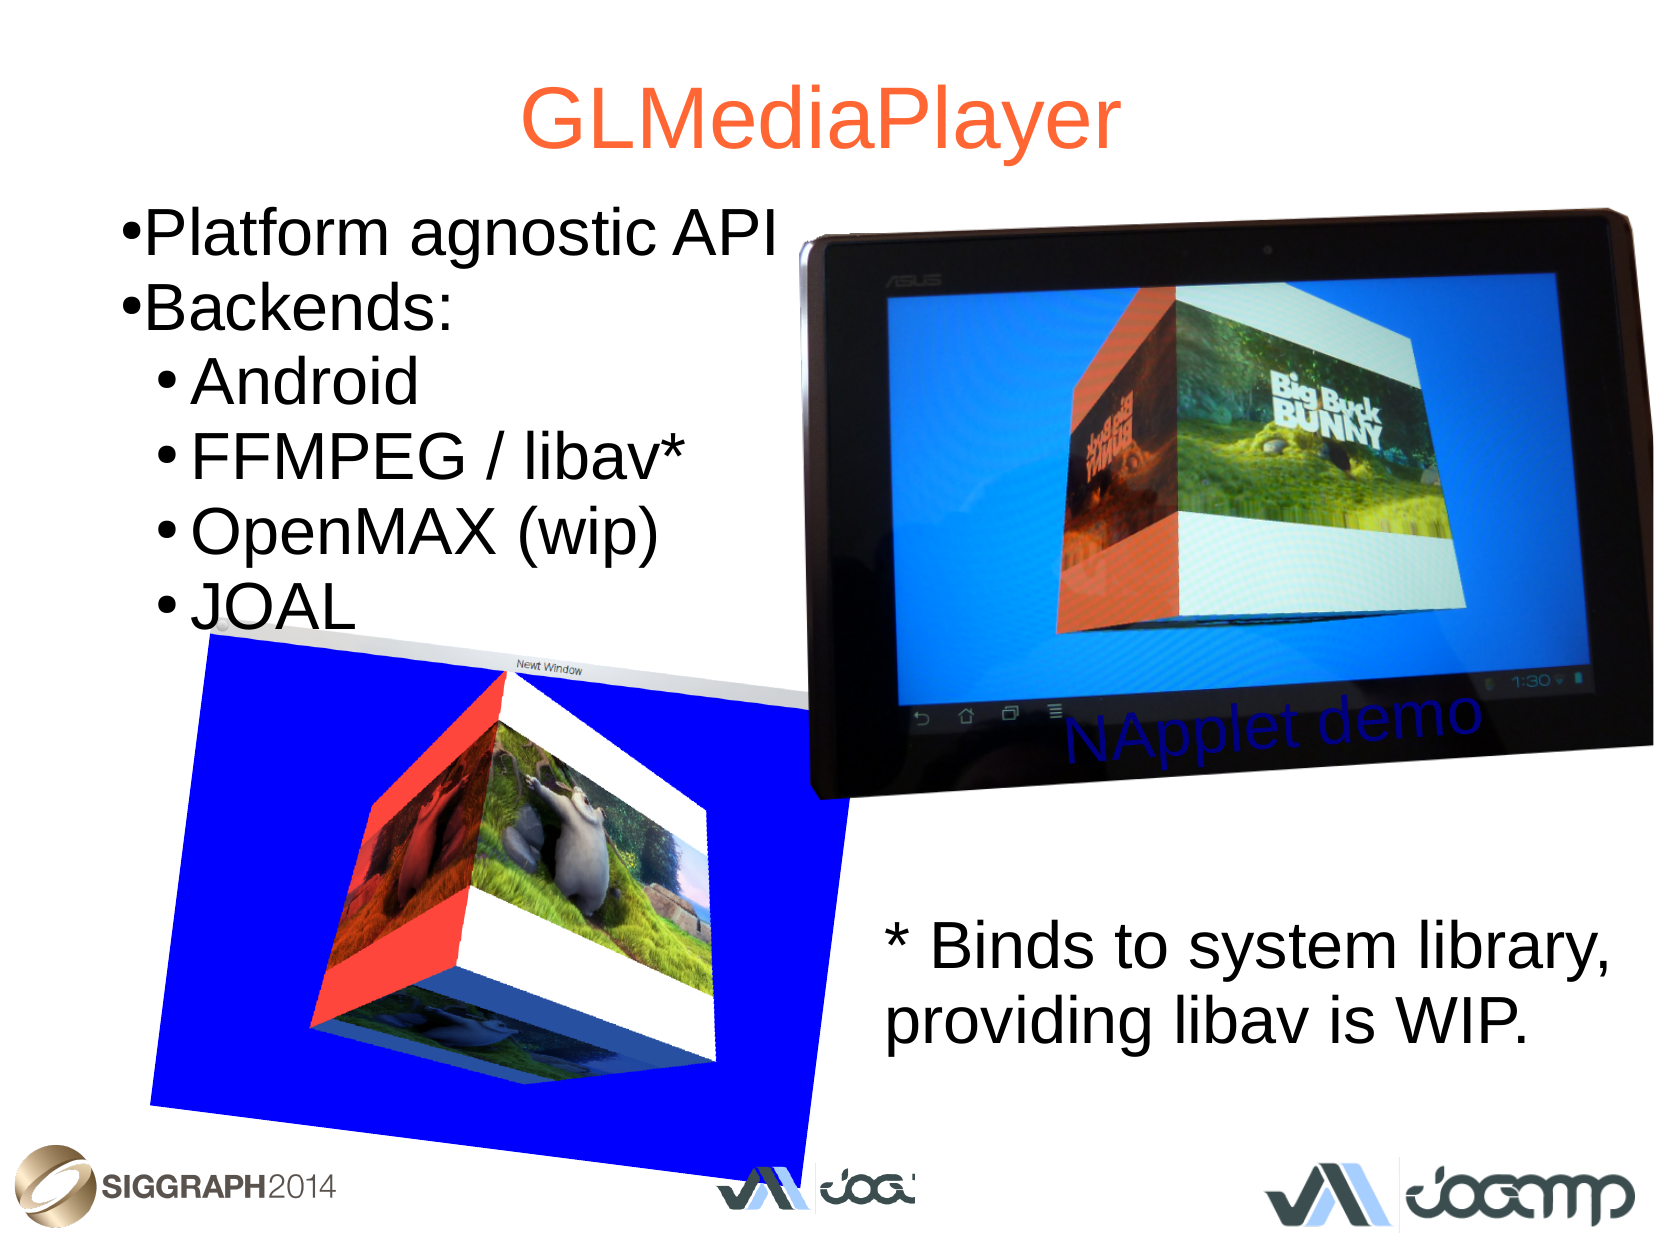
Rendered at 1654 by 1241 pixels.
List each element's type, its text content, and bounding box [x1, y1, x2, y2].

text_box NApplet demo [1044, 663, 1504, 788]
picture [1262, 1157, 1635, 1233]
text_box Platform agnostic API Backends: Android FFMPEG / libav* OpenMAX (wip) JOAL [105, 187, 933, 651]
picture [7, 1133, 343, 1239]
text_box * Binds to system library, providing libav is WIP. [870, 900, 1651, 1066]
picture [150, 187, 1654, 1214]
title GLMediaPlayer [68, 49, 1576, 188]
